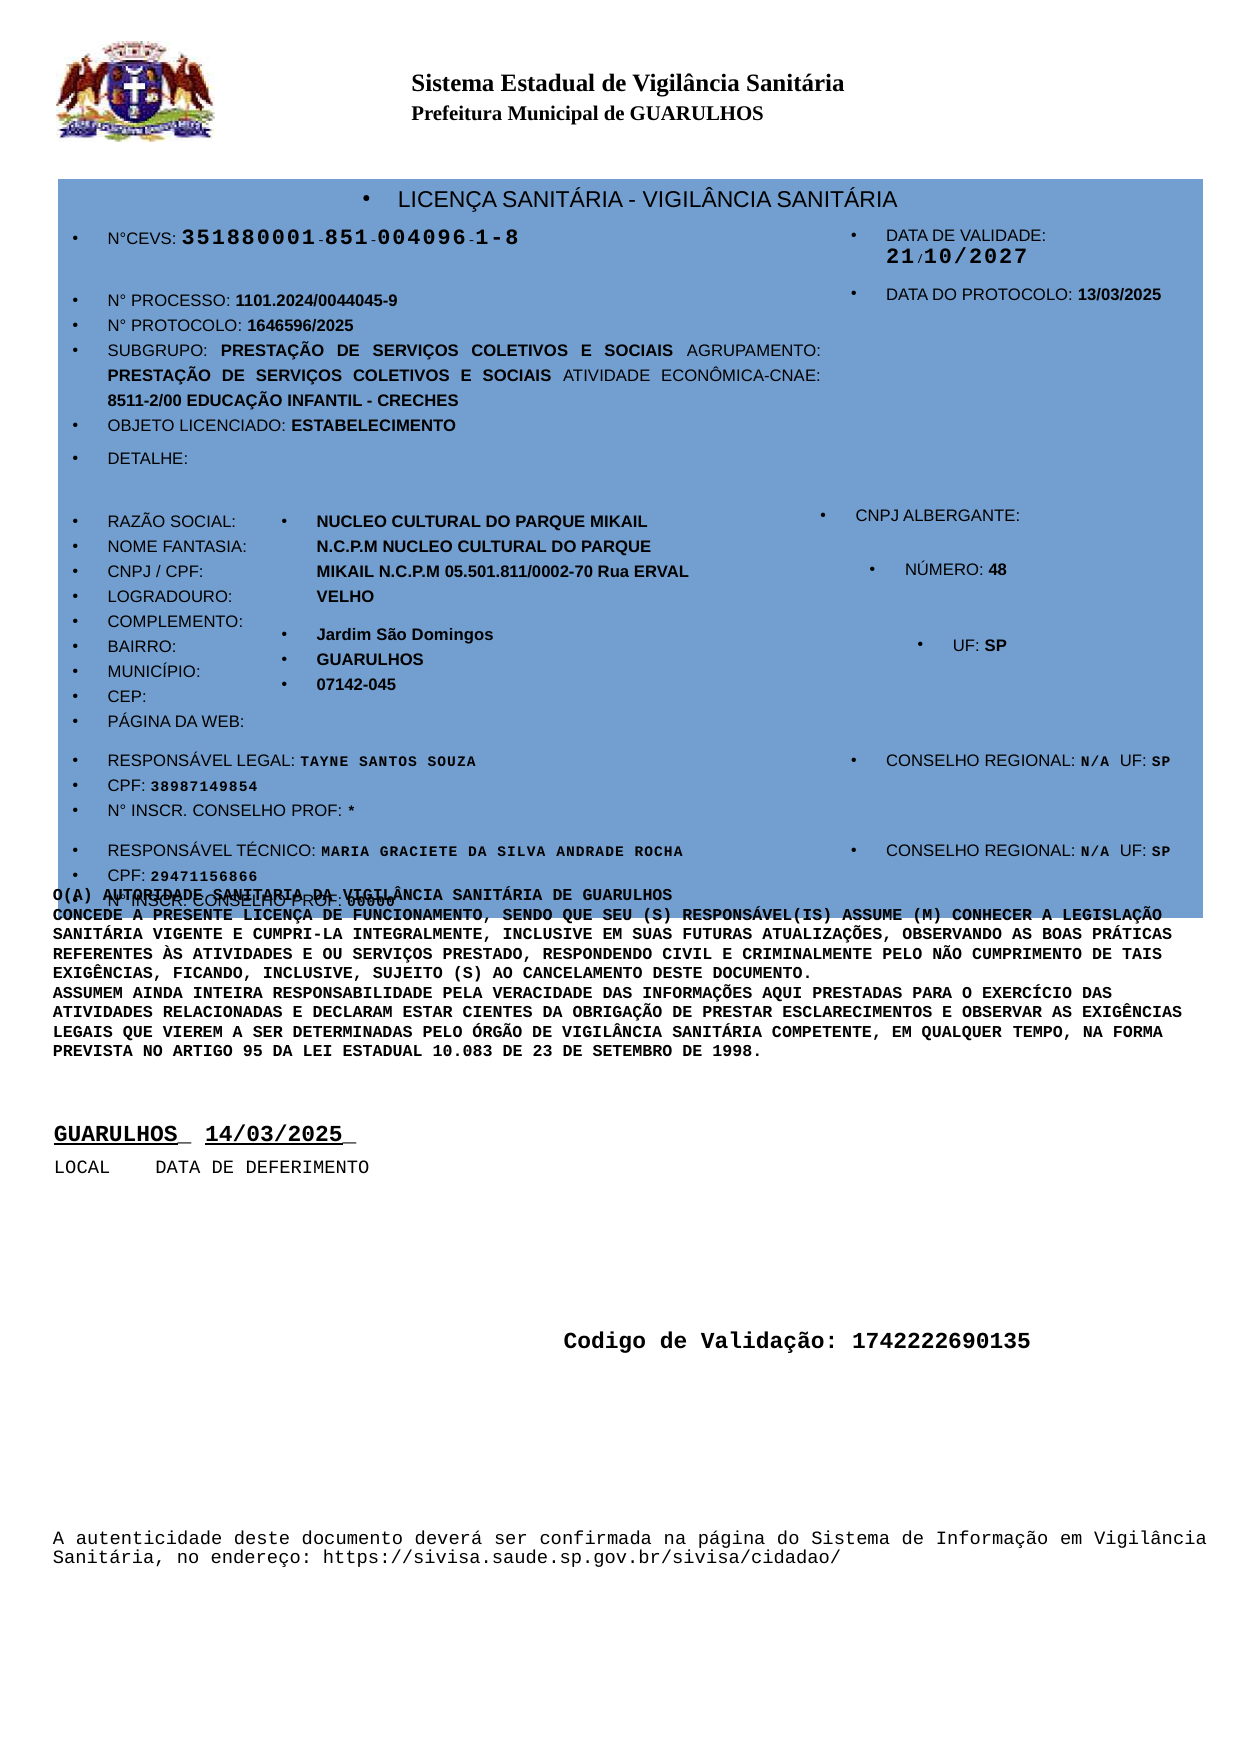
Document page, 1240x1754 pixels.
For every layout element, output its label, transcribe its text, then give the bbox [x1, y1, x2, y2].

table_cell [783, 828, 836, 885]
table_cell N°CEVS: 351880001-851-004096-1-8 [58, 219, 783, 277]
table_cell [836, 442, 1203, 499]
table_cell RAZÃO SOCIAL: NOME FANTASIA: CNPJ / CPF: LOGRADOURO: COMPLEMENTO: BAIRRO: MUNICÍPIO: CEP: PÁGINA DA WEB: [58, 499, 267, 739]
table_cell N° PROCESSO: 1101.2024/0044045-9 N° PROTOCOLO: 1646596/2025 SUBGRUPO: PRESTAÇÃO DE SERVIÇOS COLETIVOS E SOCIAIS AGRUPAMENTO: PRESTAÇÃO DE SERVIÇOS COLETIVOS E SOCIAIS ATIVIDADE ECONÔMICA-CNAE: 8511-2/00 EDUCAÇÃO INFANTIL - CRECHES OBJETO LICENCIADO: ESTABELECIMENTO [58, 277, 836, 442]
table_header LICENÇA SANITÁRIA - VIGILÂNCIA SANITÁRIA [58, 179, 1203, 219]
text_box GUARULHOS_ 14/03/2025_ LOCAL DATA DE DEFERIMENTO [54, 1119, 781, 1170]
table_cell CONSELHO REGIONAL: N/A UF: SP [836, 739, 1203, 828]
table_cell [783, 442, 836, 499]
text_box O(A) AUTORIDADE SANITARIA DA VIGILÂNCIA SANITÁRIA DE GUARULHOS CONCEDE A PRESENTE LICENÇA DE FUNCIONAMENTO, SENDO QUE SEU (S) RESPONSÁVEL(IS) ASSUME (M) CONHECER A LEGISLAÇÃO SANITÁRIA VIGENTE E CUMPRI-LA INTEGRALMENTE, INCLUSIVE EM SUAS FUTURAS ATUALIZAÇÕES, OBSERVANDO AS BOAS PRÁTICAS REFERENTES ÀS ATIVIDADES E OU SERVIÇOS PRESTADO, RESPONDENDO CIVIL E CRIMINALMENTE PELO NÃO CUMPRIMENTO DE TAIS EXIGÊNCIAS, FICANDO, INCLUSIVE, SUJEITO (S) AO CANCELAMENTO DESTE DOCUMENTO. ASSUMEM AINDA INTEIRA RESPONSABILIDADE PELA VERACIDADE DAS INFORMAÇÕES AQUI PRESTADAS PARA O EXERCÍCIO DAS ATIVIDADES RELACIONADAS E DECLARAM ESTAR CIENTES DA OBRIGAÇÃO DE PRESTAR ESCLARECIMENTOS E OBSERVAR AS EXIGÊNCIAS LEGAIS QUE VIEREM A SER DETERMINADAS PELO ÓRGÃO DE VIGILÂNCIA SANITÁRIA COMPETENTE, EM QUALQUER TEMPO, NA FORMA PREVISTA NO ARTIGO 95 DA LEI ESTADUAL 10.083 DE 23 DE SETEMBRO DE 1998. [53, 885, 1188, 1064]
table_cell DATA DO PROTOCOLO: 13/03/2025 [836, 277, 1203, 442]
table_cell [783, 739, 836, 828]
table_cell [267, 442, 783, 499]
table_cell CNPJ ALBERGANTE: NÚMERO: 48 UF: SP [783, 499, 1203, 739]
picture [56, 41, 215, 143]
table_cell RESPONSÁVEL TÉCNICO: MARIA GRACIETE DA SILVA ANDRADE ROCHA CPF: 29471156866 N° INSCR. CONSELHO PROF: 00000 [58, 828, 783, 885]
text_box Codigo de Validação: 1742222690135 [564, 1325, 1033, 1351]
table_cell DETALHE: [58, 442, 267, 499]
table_cell [783, 219, 836, 277]
text_box Sistema Estadual de Vigilância Sanitária Prefeitura Municipal de GUARULHOS [411, 67, 850, 124]
table_cell CONSELHO REGIONAL: N/A UF: SP [836, 828, 1203, 918]
table_cell RESPONSÁVEL LEGAL: TAYNE santos Souza CPF: 38987149854 N° INSCR. CONSELHO PROF: * [58, 739, 783, 828]
table_cell DATA DE VALIDADE: 21/10/2027 [836, 219, 1203, 277]
text_box A autenticidade deste documento deverá ser confirmada na página do Sistema de Informação em Vigilância Sanitária, no endereço: https://sivisa.saude.sp.gov.br/sivisa/cidadao/ [53, 1529, 1206, 1570]
table_cell NUCLEO CULTURAL DO PARQUE MIKAIL N.C.P.M NUCLEO CULTURAL DO PARQUE MIKAIL N.C.P.M 05.501.811/0002-70 Rua ERVAL VELHO Jardim São Domingos GUARULHOS 07142-045 [267, 499, 783, 739]
